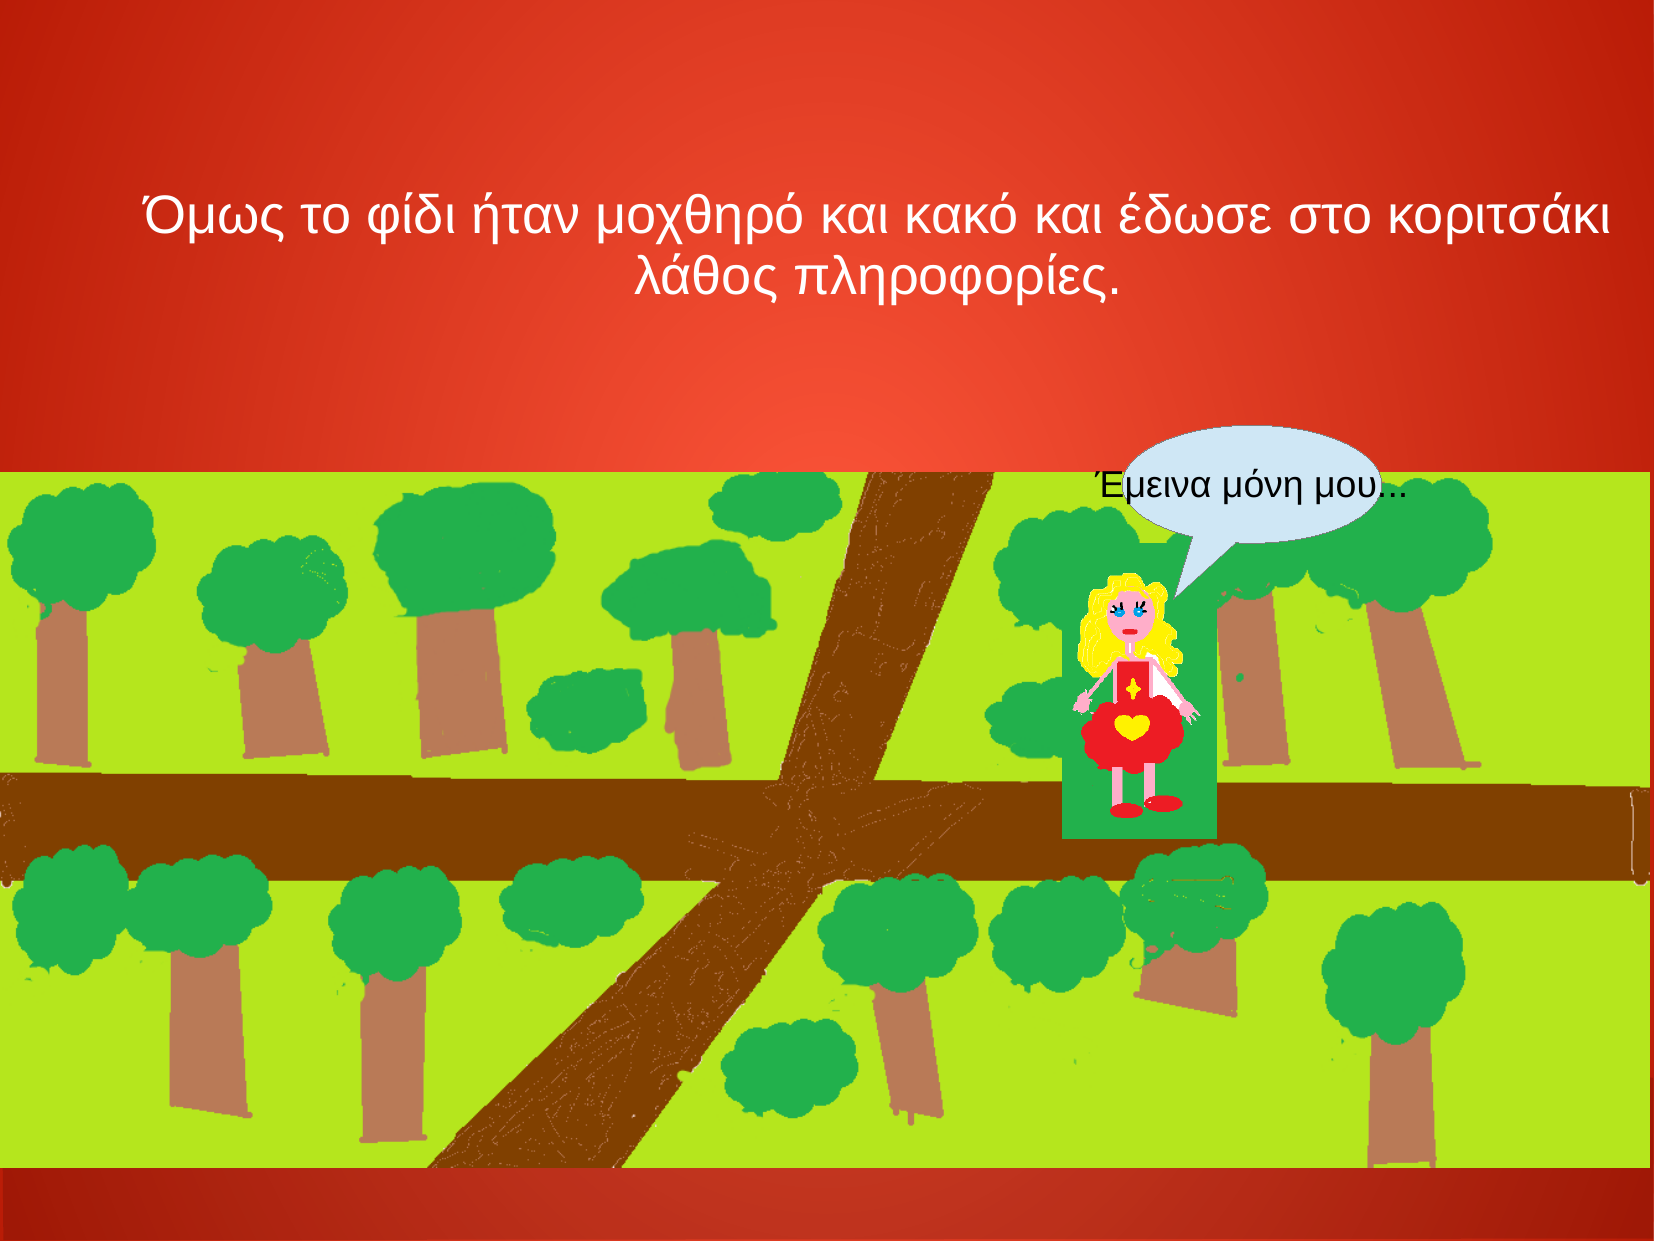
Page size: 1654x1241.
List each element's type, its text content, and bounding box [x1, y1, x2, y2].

picture [1106, 472, 1124, 494]
text_box Έμεινα μόνη μου... [1122, 425, 1382, 600]
picture [0, 472, 1650, 1168]
text_box Όμως το φίδι ήταν μοχθηρό και κακό και έδωσε στο κοριτσάκι λάθος πληροφορίες. [70, 42, 1654, 449]
